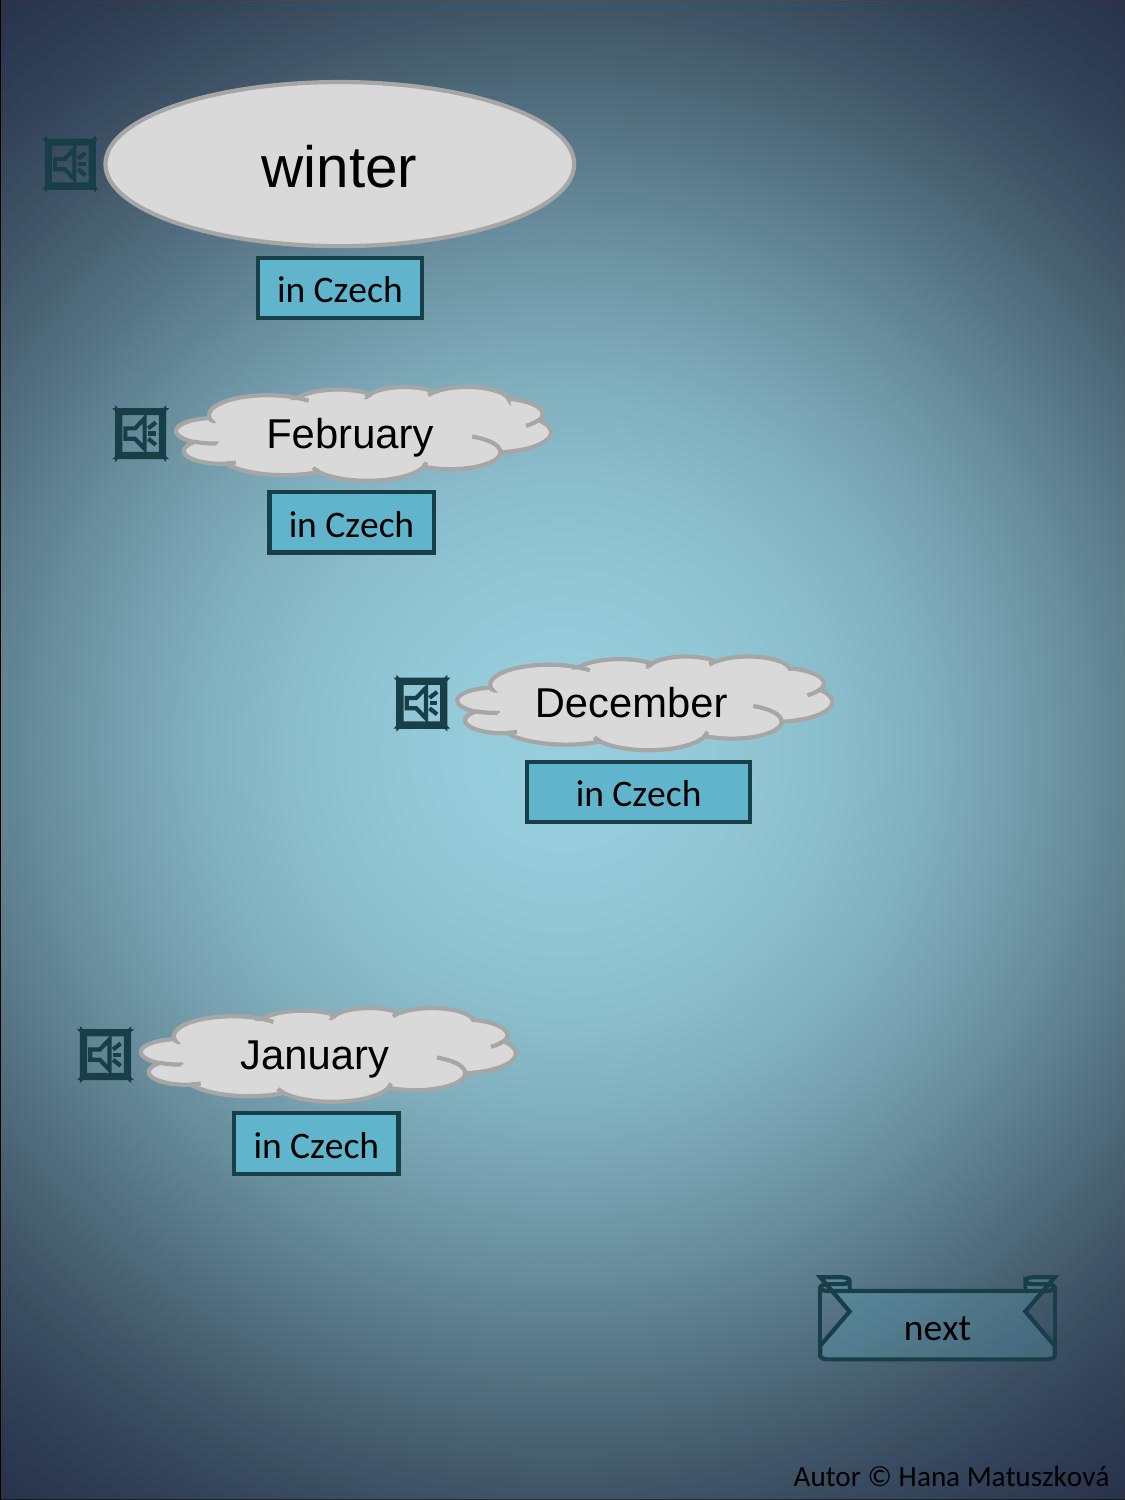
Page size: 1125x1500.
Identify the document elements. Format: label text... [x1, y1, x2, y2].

text_box in Czech [269, 492, 434, 553]
text_box next [820, 1277, 1055, 1360]
text_box in Czech [257, 257, 422, 319]
text_box Autor © Hana Matuszková [778, 1449, 1125, 1500]
text_box únor [279, 480, 410, 492]
text_box leden [235, 1107, 388, 1113]
text_box prosinec [517, 756, 736, 832]
text_box January [140, 1008, 516, 1102]
text_box leden [235, 1174, 388, 1184]
text_box winter [105, 82, 575, 247]
text_box zima [270, 246, 406, 257]
picture [0, 0, 1125, 1500]
text_box February [176, 386, 551, 481]
text_box December [457, 656, 833, 751]
text_box in Czech [234, 1113, 399, 1174]
text_box in Czech [527, 761, 751, 823]
